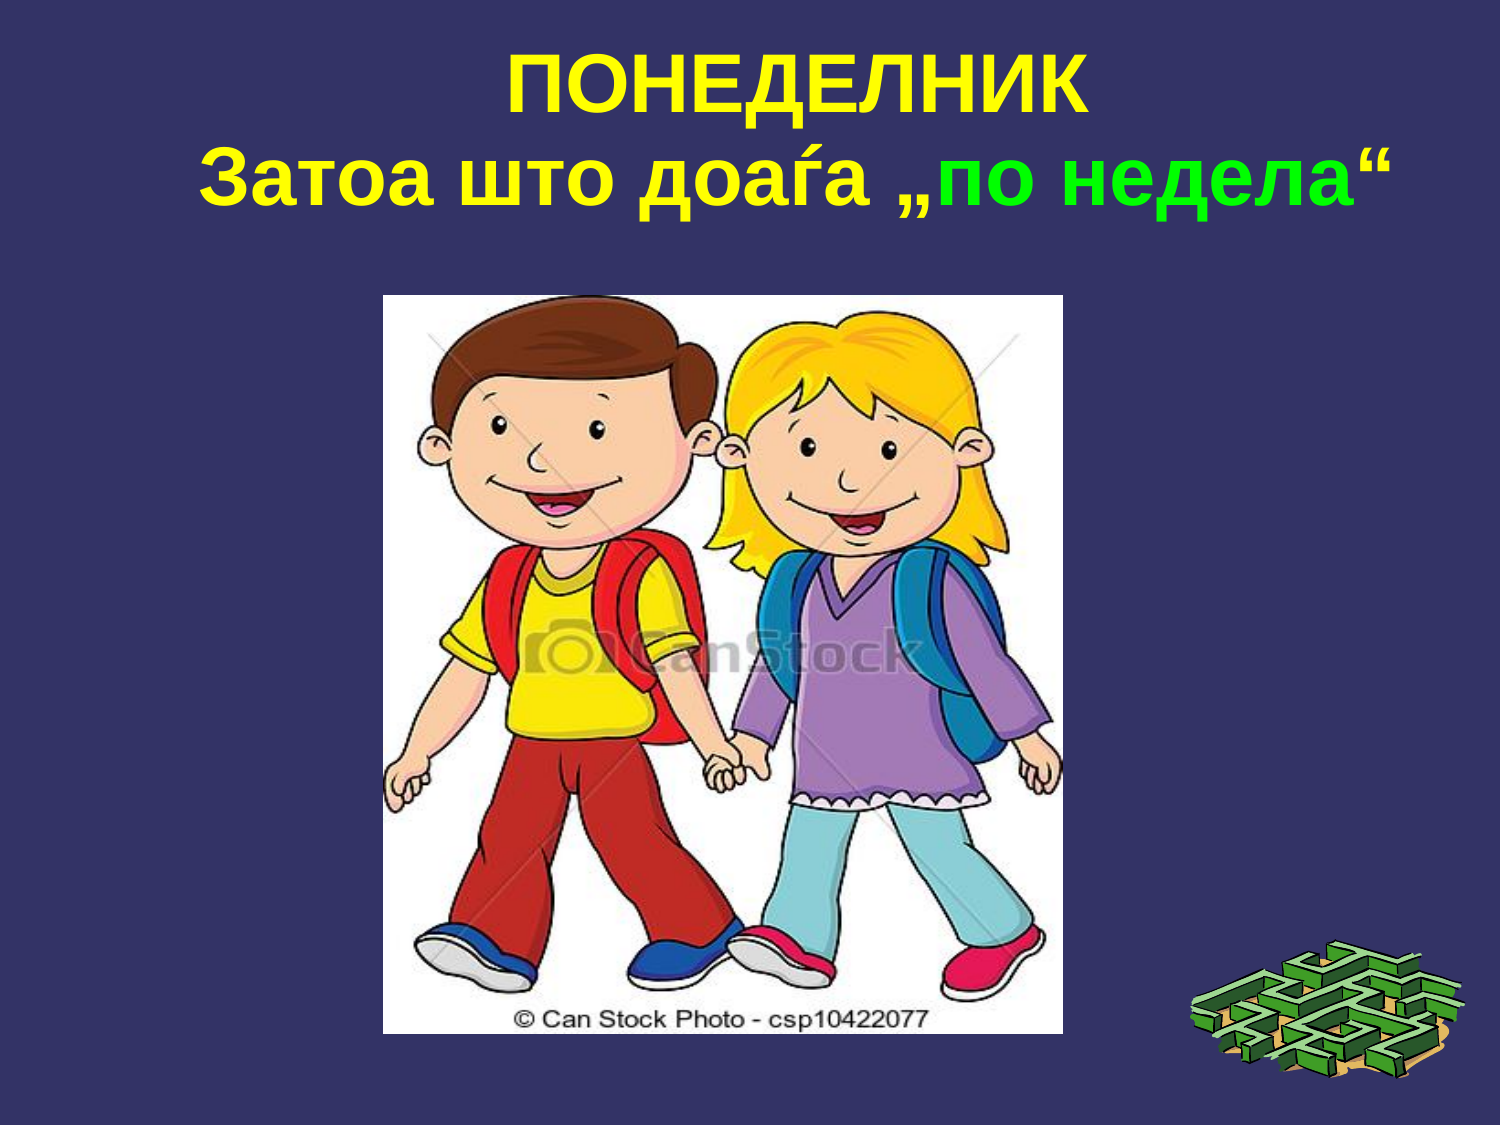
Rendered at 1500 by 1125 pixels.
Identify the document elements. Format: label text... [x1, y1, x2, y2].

picture [383, 295, 1063, 1034]
text_box ПОНEДЕЛНИК Затоа што доаѓа „по недела“ [147, 29, 1447, 259]
